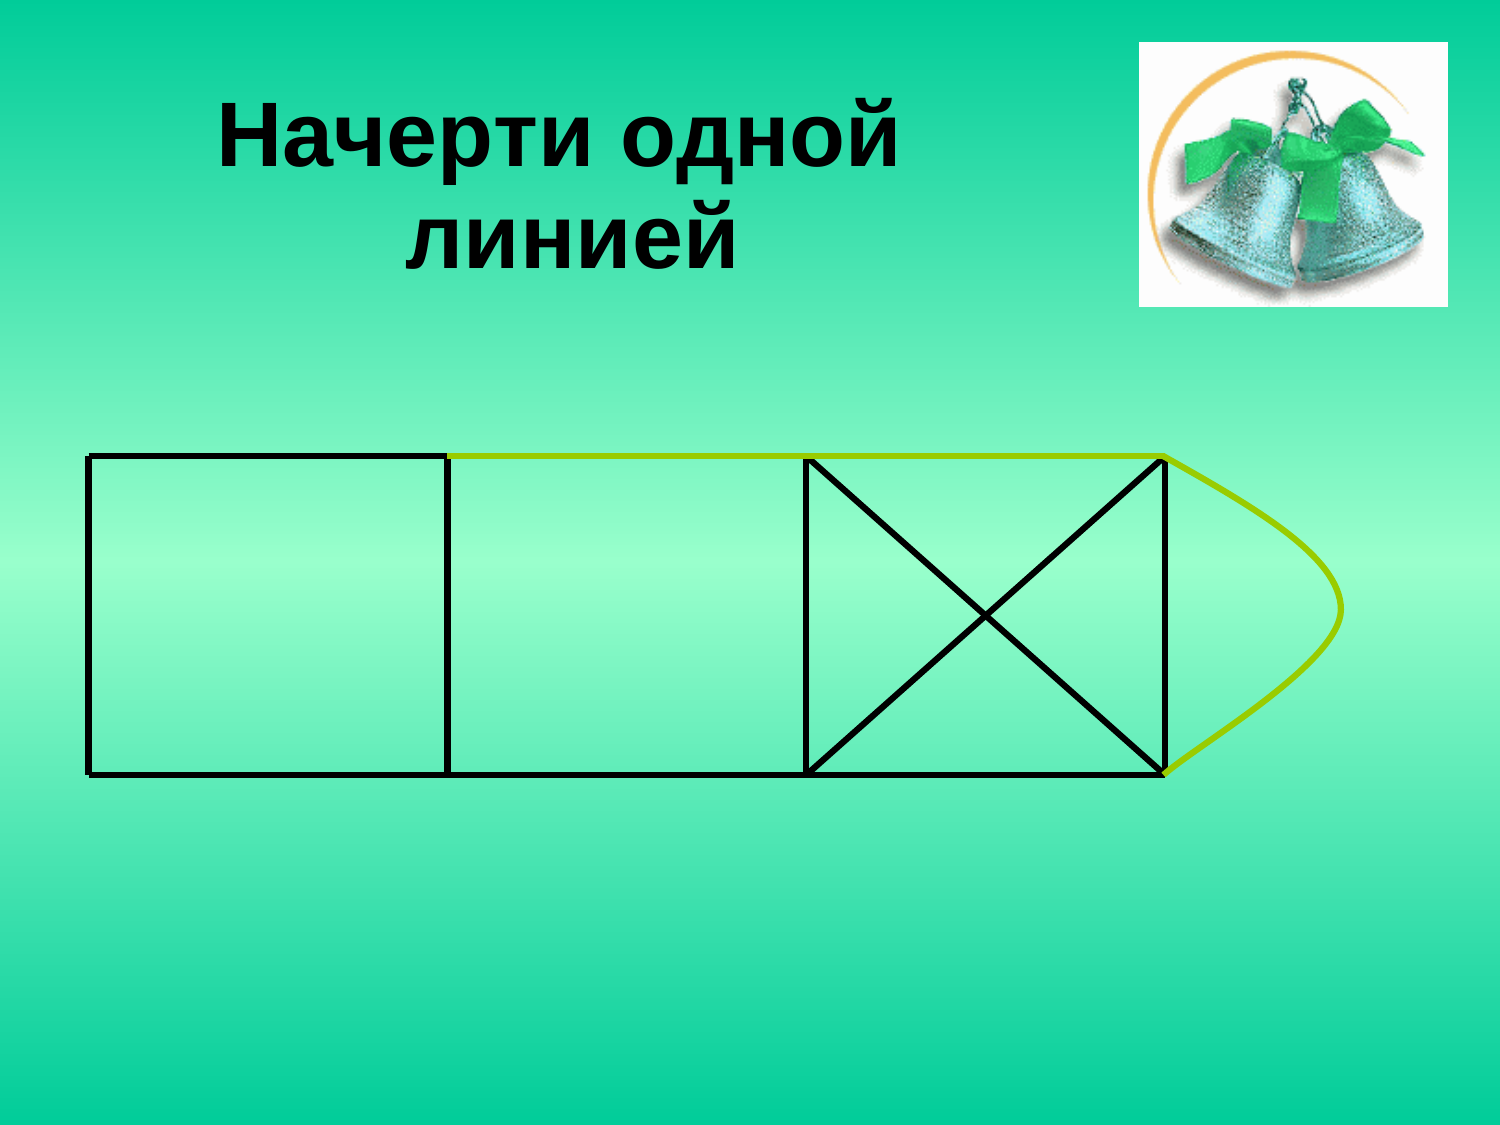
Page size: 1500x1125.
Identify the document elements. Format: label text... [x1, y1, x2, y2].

title Начерти одной линией [74, 45, 1046, 327]
picture [1139, 42, 1448, 307]
